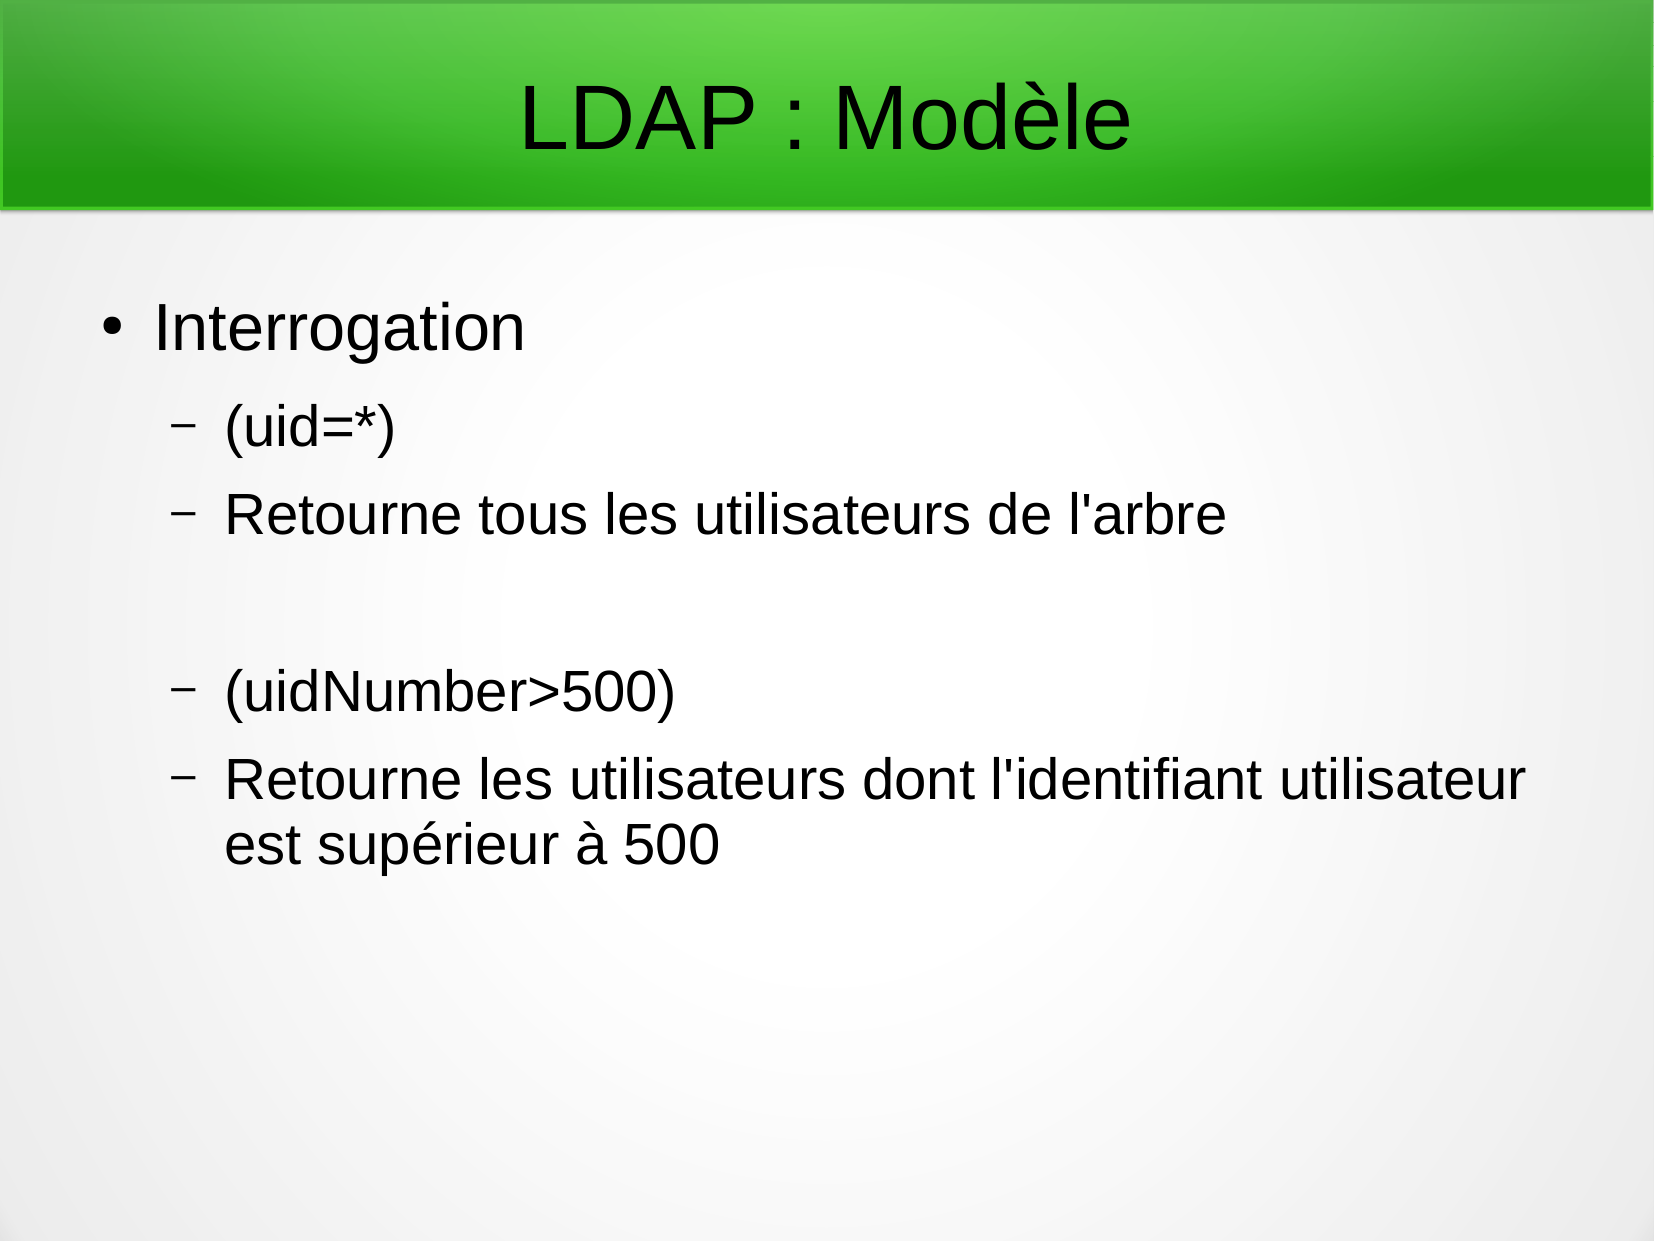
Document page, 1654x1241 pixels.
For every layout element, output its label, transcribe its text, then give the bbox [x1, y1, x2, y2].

title LDAP : Modèle [82, 47, 1571, 189]
list Interrogation (uid=*) Retourne tous les utilisateurs de l'arbre (uidNumber>500) Retourne les utilisateurs dont l'identifiant utilisateur est supérieur à 500 [82, 290, 1571, 1010]
